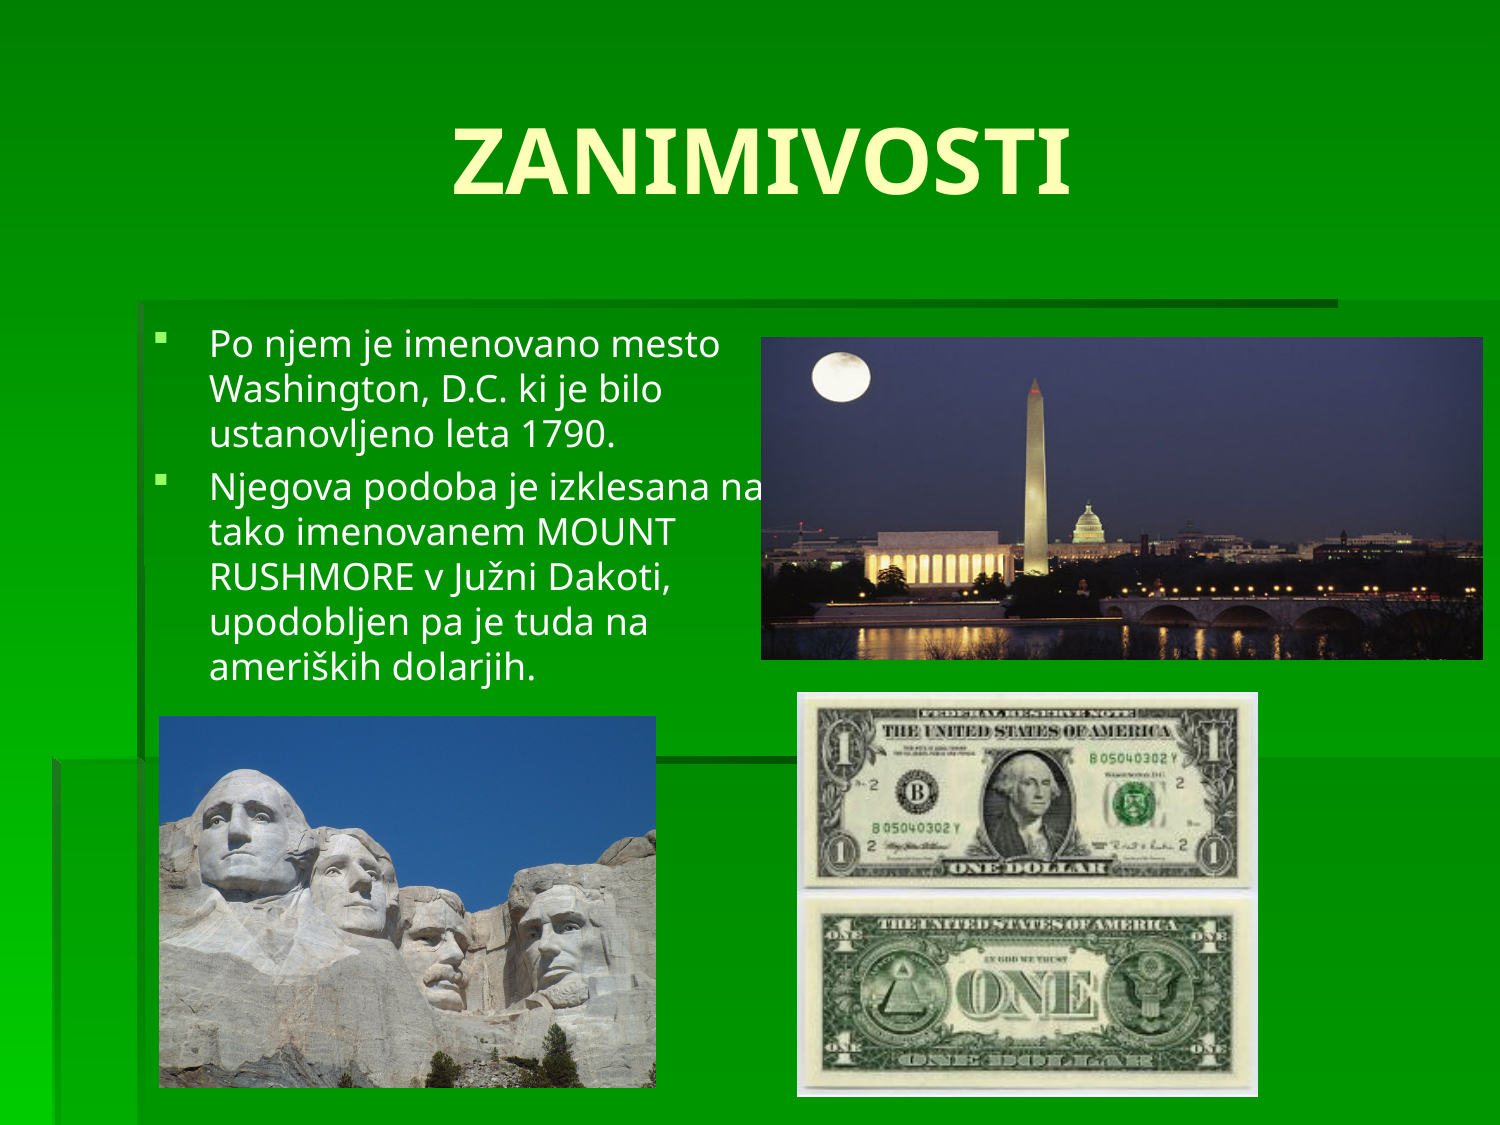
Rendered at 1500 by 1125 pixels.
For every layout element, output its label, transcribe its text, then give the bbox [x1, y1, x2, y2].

title ZANIMIVOSTI [75, 40, 1451, 275]
picture [797, 692, 1258, 1097]
picture [761, 337, 1483, 660]
picture [159, 716, 656, 1088]
list Po njem je imenovano mesto Washington, D.C. ki je bilo ustanovljeno leta 1790. Njegova podoba je izklesana na tako imenovanem MOUNT RUSHMORE v Južni Dakoti, upodobljen pa je tuda na ameriških dolarjih. [137, 312, 782, 1000]
